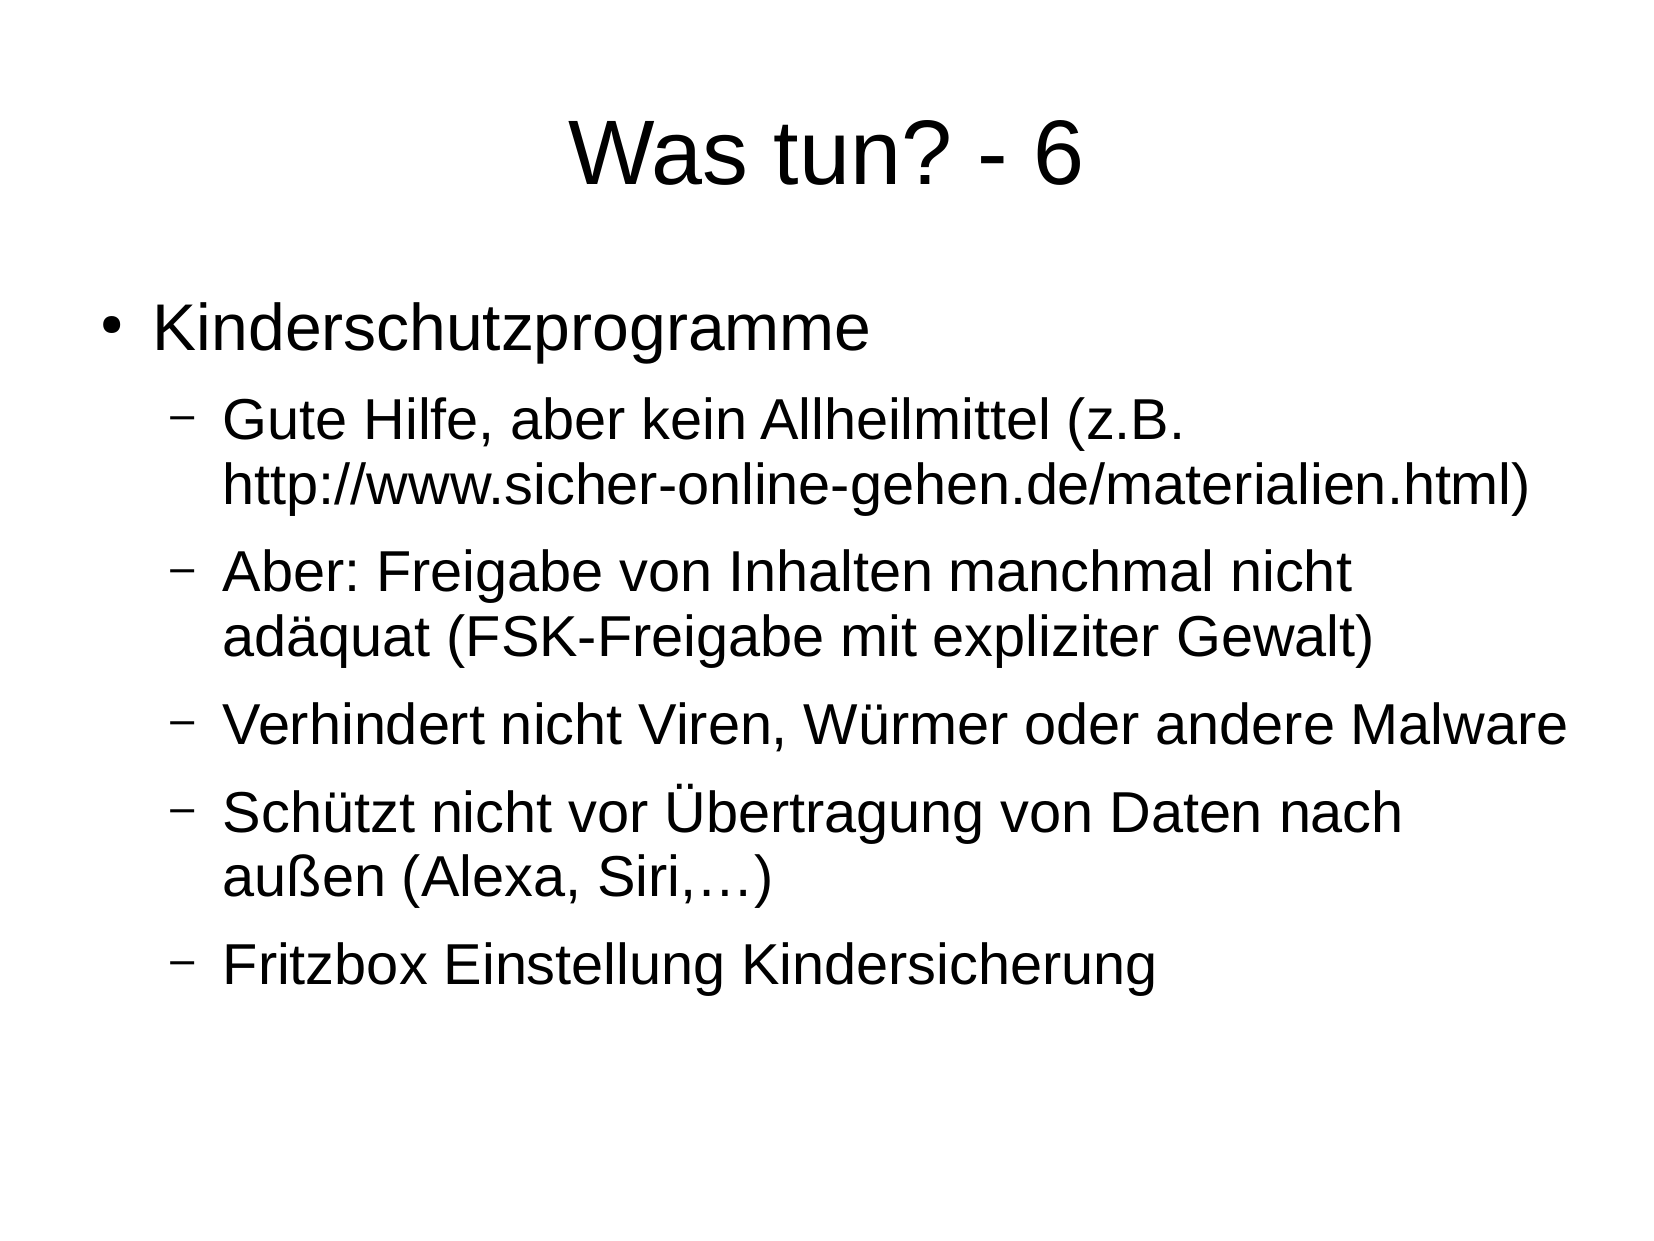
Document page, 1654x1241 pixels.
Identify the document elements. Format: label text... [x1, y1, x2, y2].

list Kinderschutzprogramme Gute Hilfe, aber kein Allheilmittel (z.B. http://www.sicher-online-gehen.de/materialien.html) Aber: Freigabe von Inhalten manchmal nicht adäquat (FSK-Freigabe mit expliziter Gewalt) Verhindert nicht Viren, Würmer oder andere Malware Schützt nicht vor Übertragung von Daten nach außen (Alexa, Siri,…) Fritzbox Einstellung Kindersicherung [82, 290, 1571, 1010]
title Was tun? - 6 [82, 49, 1571, 257]
